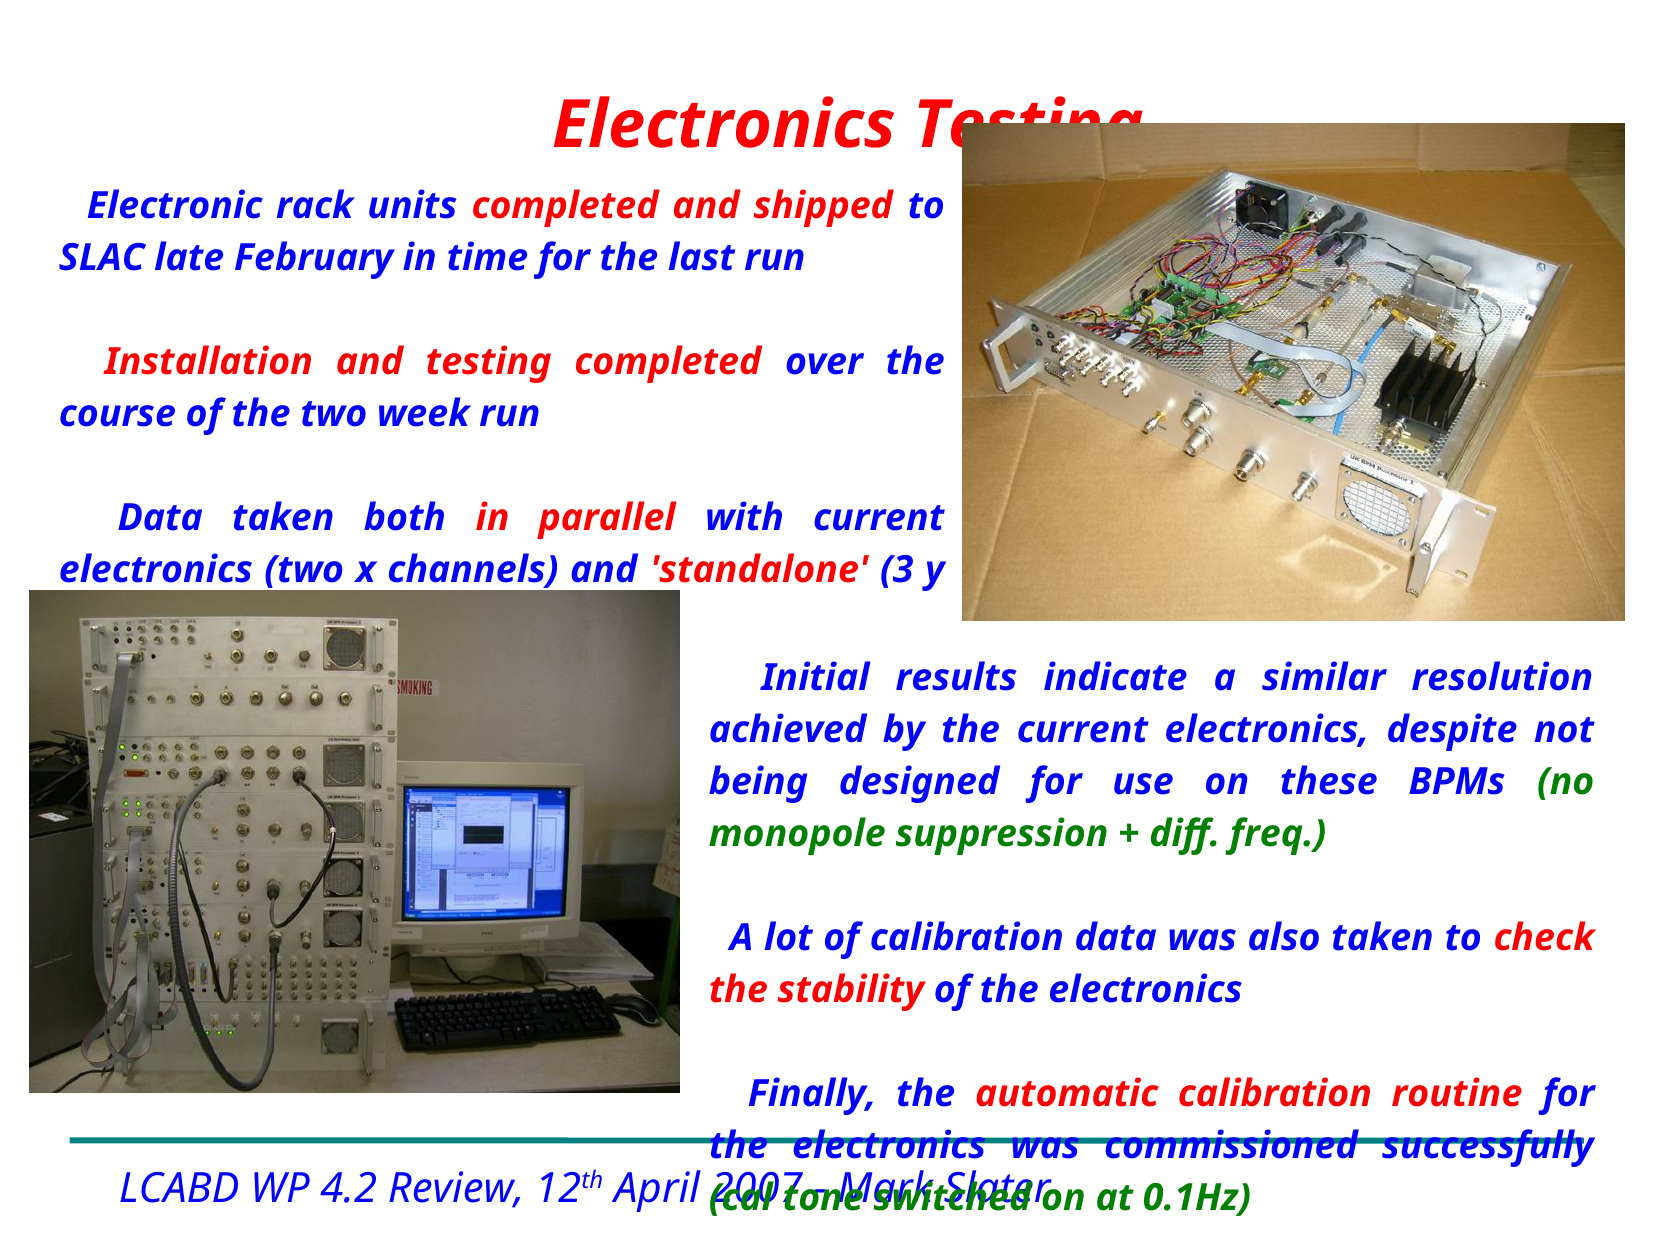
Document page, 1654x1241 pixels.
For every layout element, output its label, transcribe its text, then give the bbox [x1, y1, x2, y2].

text_box LCABD WP 4.2 Review, 12th April 2007 - Mark Slater [118, 1156, 708, 1215]
picture [29, 590, 680, 1093]
text_box Electronics Testing [552, 74, 1145, 168]
text_box Electronic rack units completed and shipped to SLAC late February in time for the last run Installation and testing completed over the course of the two week run Data taken both in parallel with current electronics (two x channels) and 'standalone' (3 y and a q channel) [59, 177, 945, 646]
picture [962, 123, 1625, 621]
text_box Initial results indicate a similar resolution achieved by the current electronics, despite not being designed for use on these BPMs (no monopole suppression + diff. freq.) A lot of calibration data was also taken to check the stability of the electronics Finally, the automatic calibration routine for the electronics was commissioned successfully (cal tone switched on at 0.1Hz) [708, 649, 1595, 1223]
